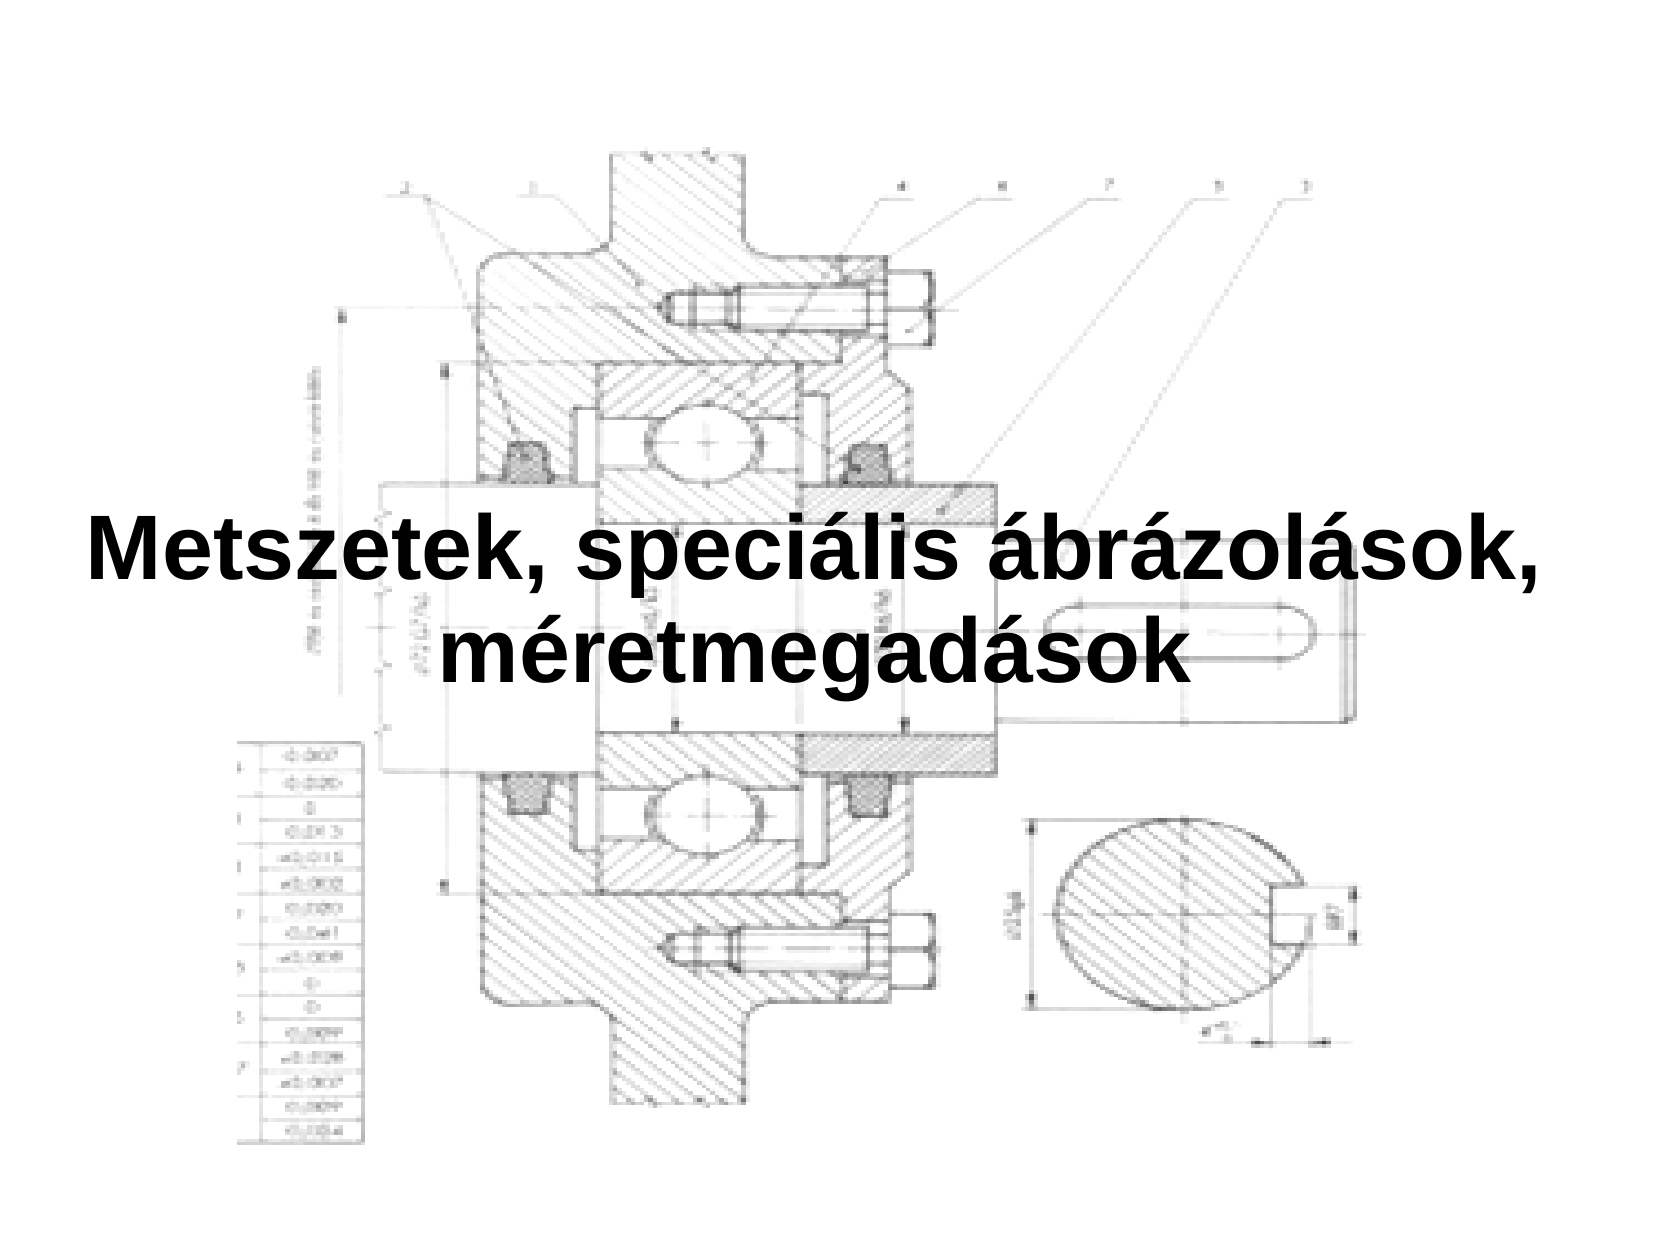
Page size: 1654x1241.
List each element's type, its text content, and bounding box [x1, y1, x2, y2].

title Metszetek, speciális ábrázolások, méretmegadások [70, 496, 1560, 704]
picture [237, 704, 1371, 1156]
picture [237, 141, 1371, 496]
